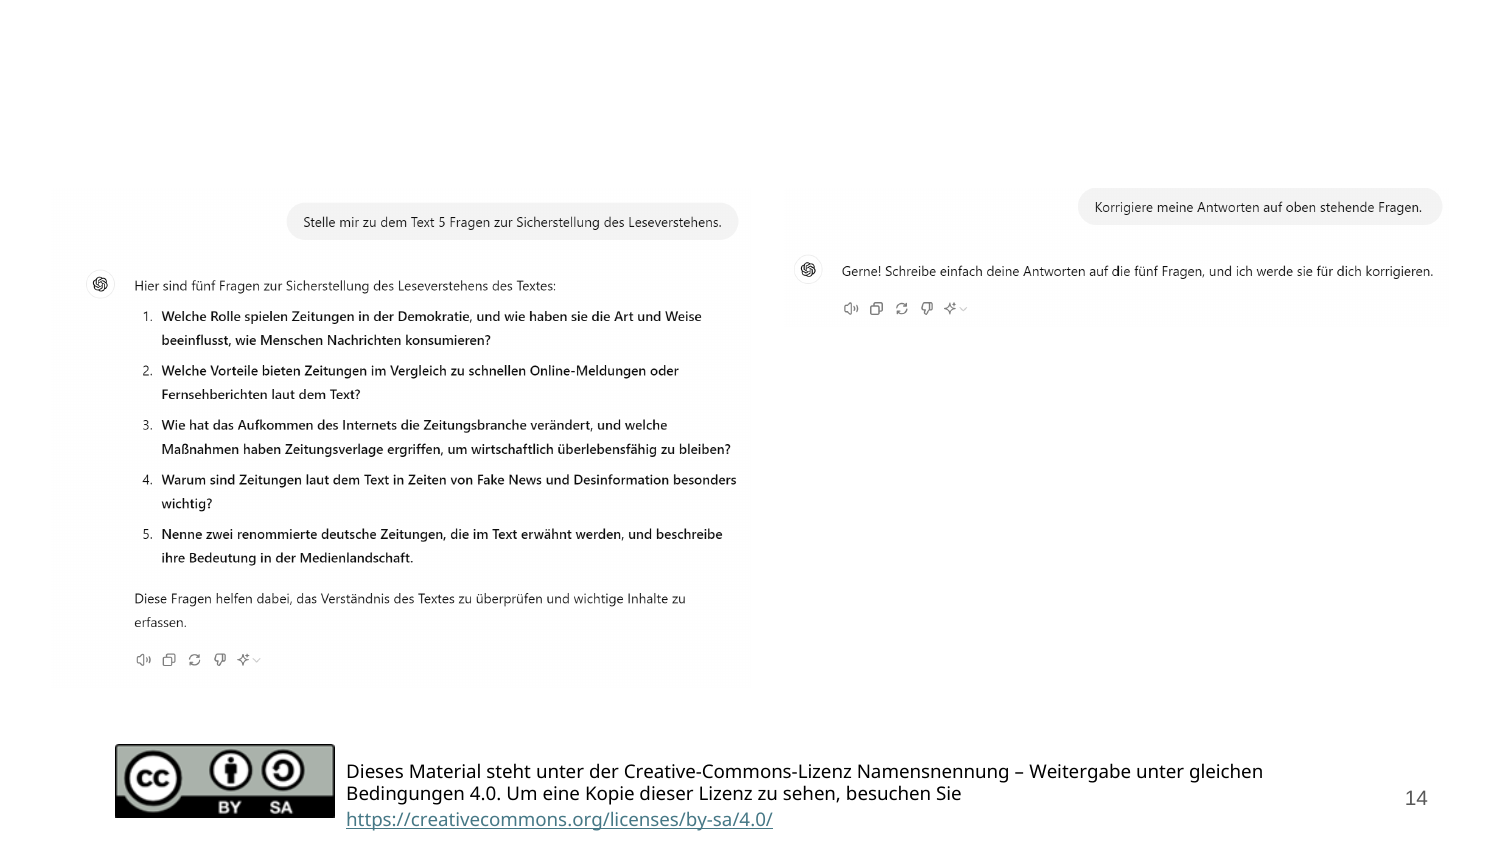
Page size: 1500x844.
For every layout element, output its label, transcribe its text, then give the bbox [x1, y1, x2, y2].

text_box Dieses Material steht unter der Creative-Commons-Lizenz Namensnennung – Weitergabe unter gleichen Bedingungen 4.0. Um eine Kopie dieser Lizenz zu sehen, besuchen Sie https://creativecommons.org/licenses/by-sa/4.0/ [331, 744, 1401, 820]
picture [784, 189, 1449, 328]
picture [115, 745, 335, 818]
picture [51, 189, 751, 688]
text_box [1389, 764, 1480, 830]
